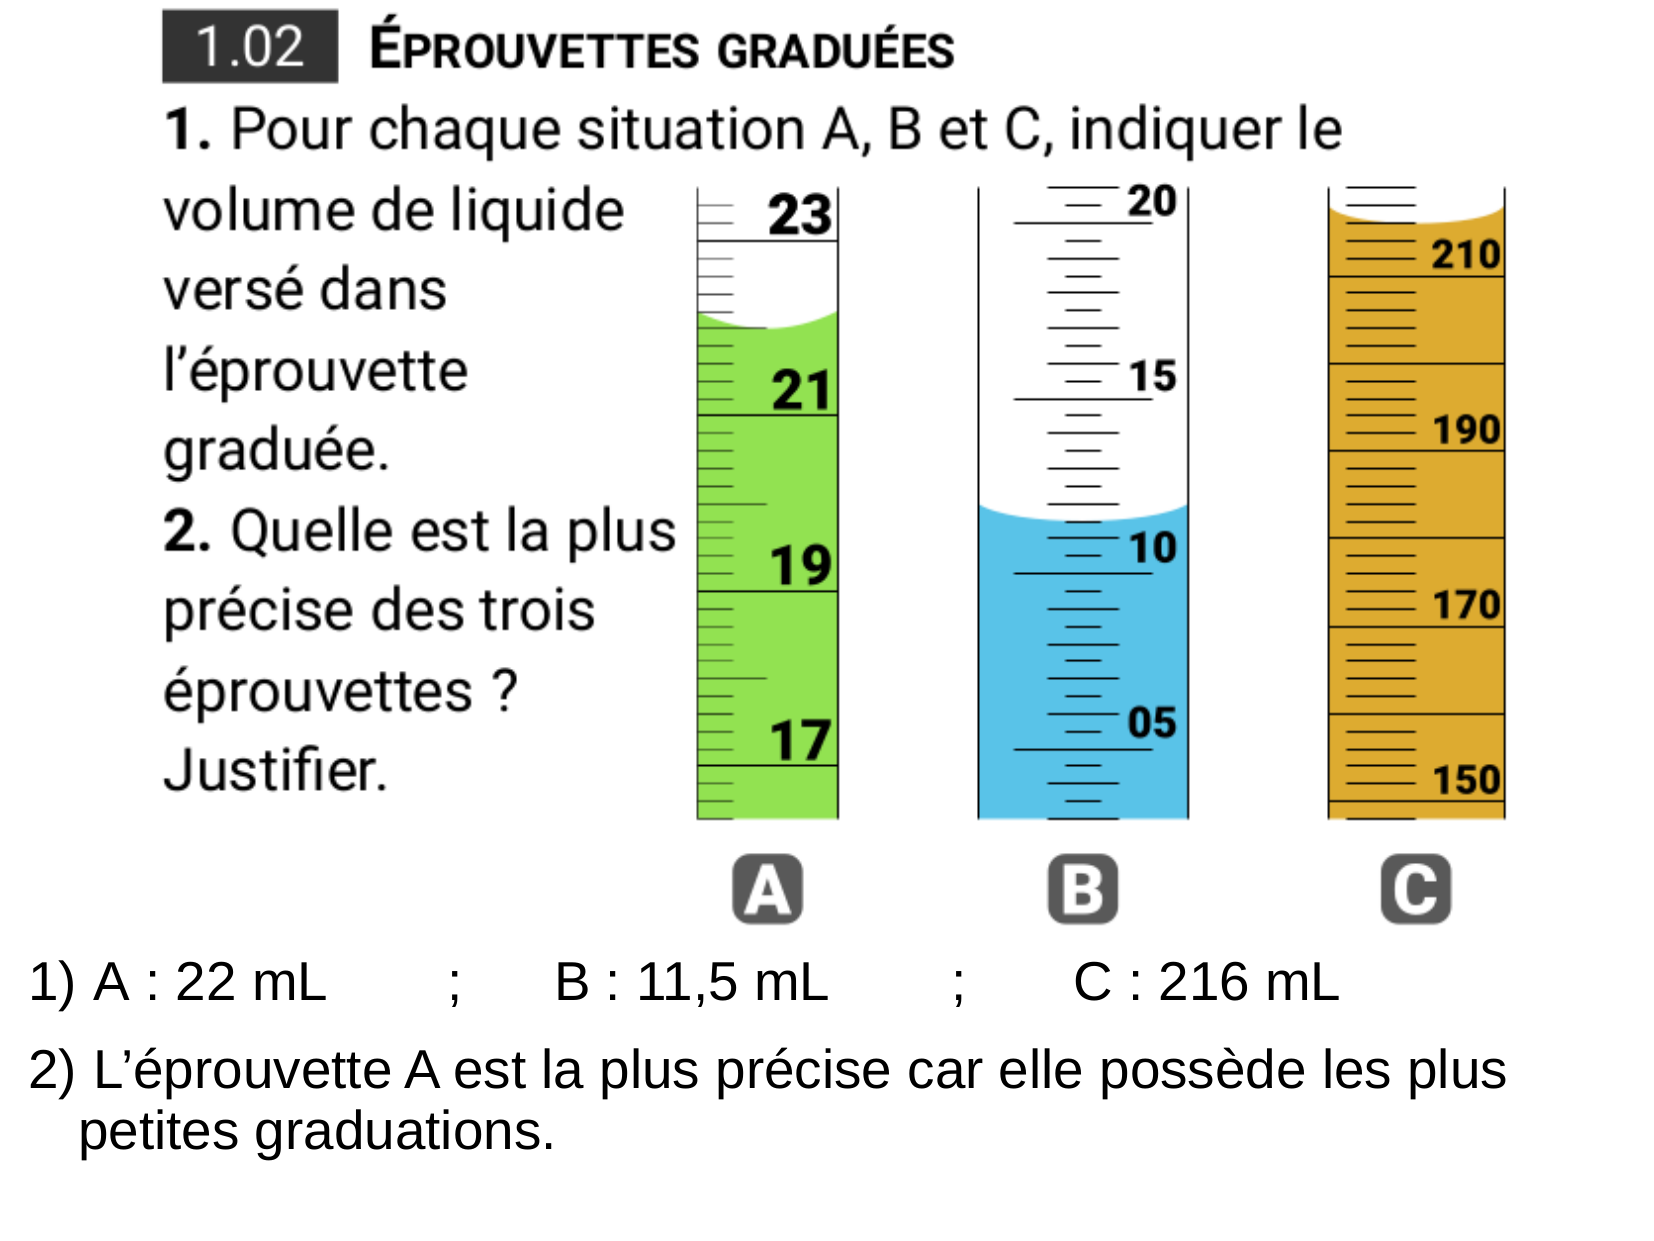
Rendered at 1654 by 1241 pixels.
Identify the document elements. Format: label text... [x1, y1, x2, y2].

list A : 22 mL ; B : 11,5 mL ; C : 216 mL L’éprouvette A est la plus précise car elle possède les plus petites graduations. [11, 129, 1642, 1229]
picture [153, 0, 1524, 959]
